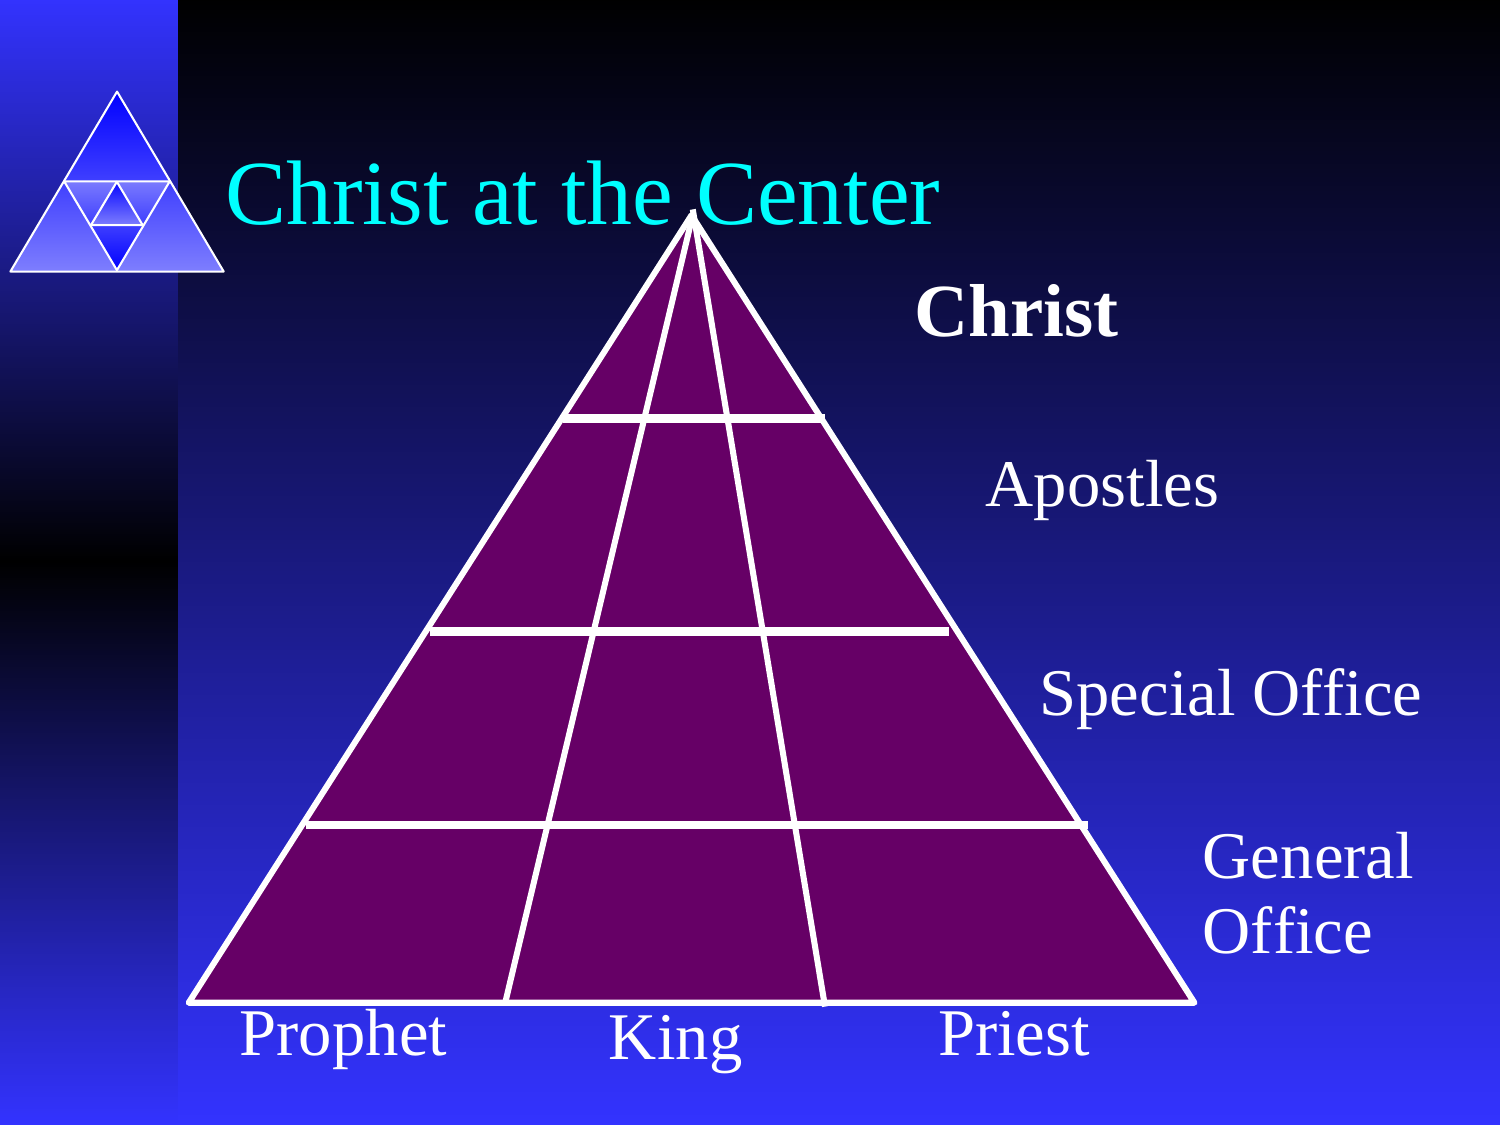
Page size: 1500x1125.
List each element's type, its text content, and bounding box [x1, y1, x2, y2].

text_box [511, 829, 819, 1003]
text_box Prophet [225, 988, 511, 1088]
text_box Christ [900, 262, 1186, 362]
text_box [799, 829, 1186, 1003]
text_box Special Office [1024, 649, 1475, 738]
text_box Priest [923, 988, 1224, 1078]
text_box Apostles [970, 439, 1257, 539]
text_box [552, 636, 790, 821]
text_box [699, 226, 819, 414]
text_box King [594, 992, 875, 1082]
text_box [732, 423, 1079, 821]
text_box [564, 220, 688, 414]
text_box [188, 416, 639, 1003]
title Christ at the Center [225, 99, 1463, 288]
text_box [649, 232, 723, 414]
text_box General Office [1187, 812, 1463, 976]
text_box [599, 423, 758, 627]
